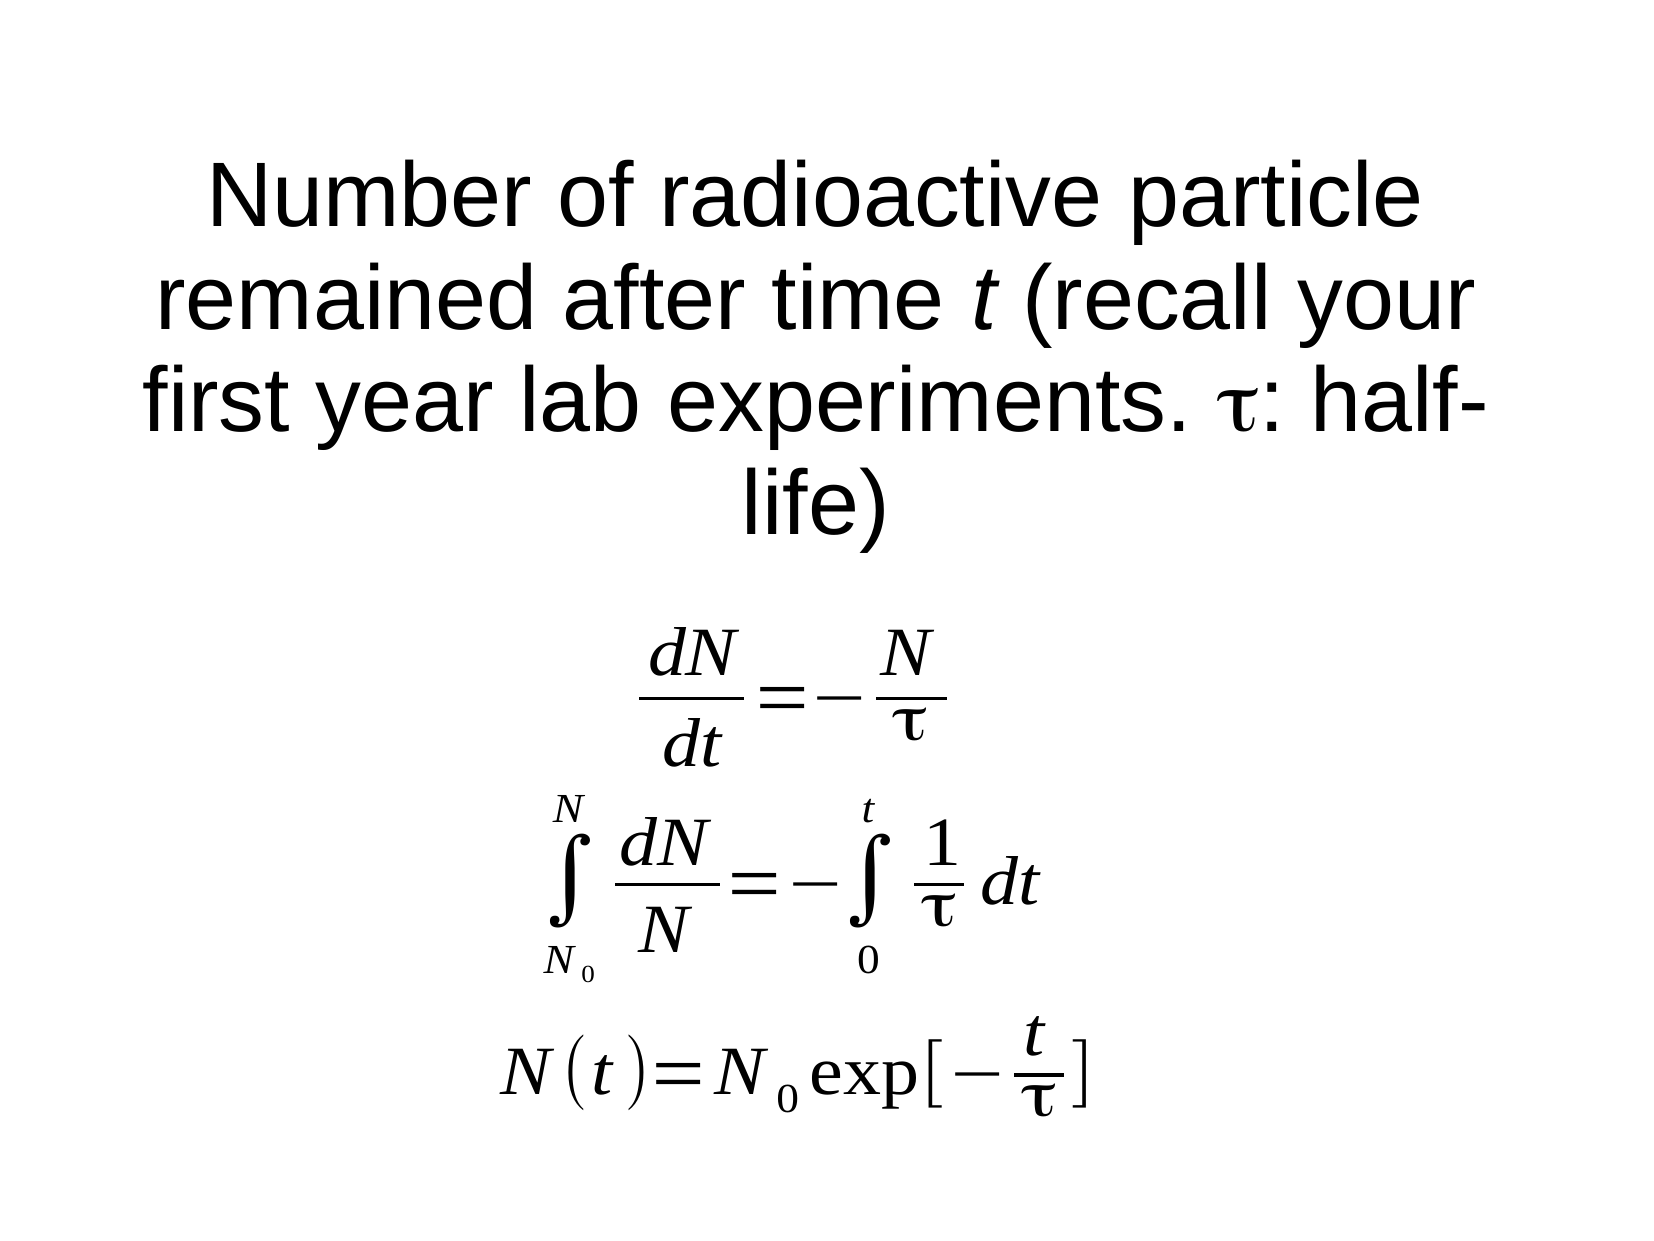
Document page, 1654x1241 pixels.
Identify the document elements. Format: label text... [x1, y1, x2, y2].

title Number of radioactive particle remained after time t (recall your first year lab experiments. t: half-life) [71, 135, 1561, 564]
chart [477, 615, 1111, 1120]
